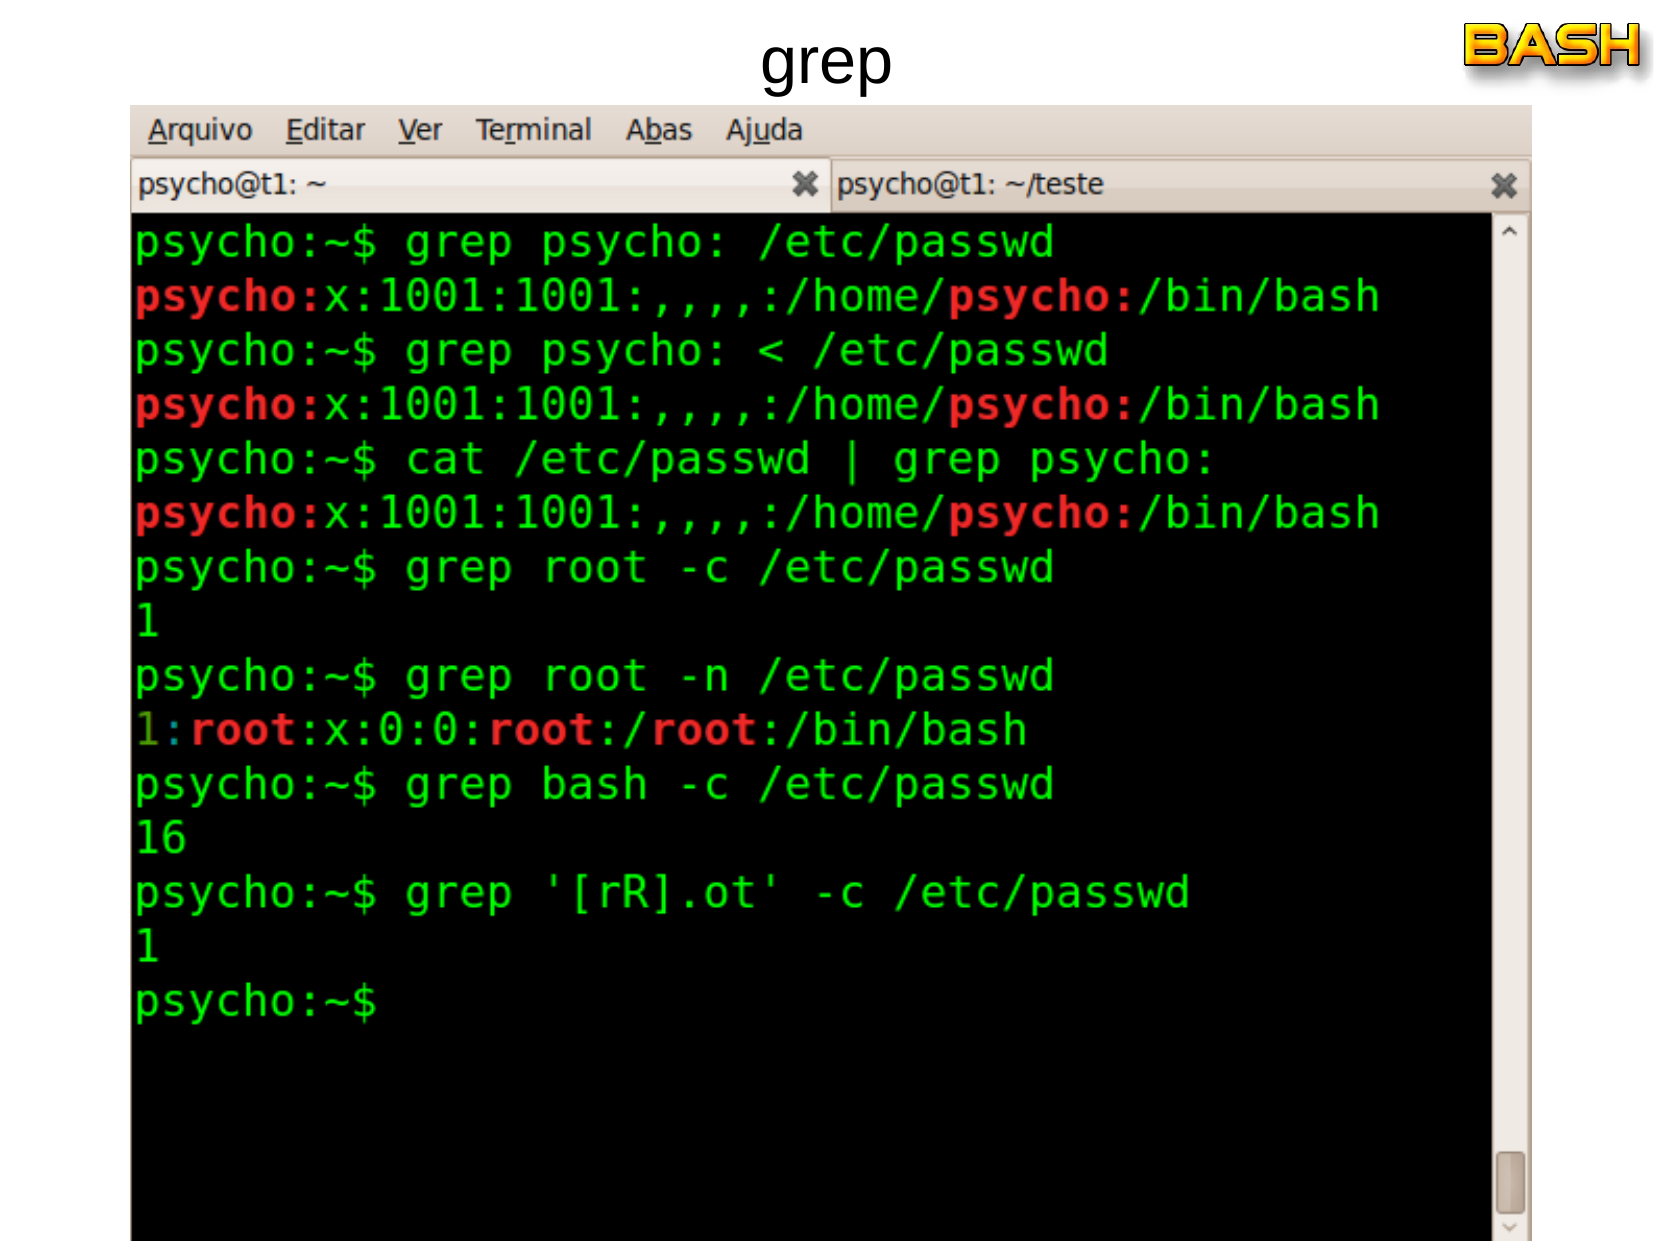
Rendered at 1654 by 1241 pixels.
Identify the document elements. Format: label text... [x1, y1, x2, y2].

title grep [82, 22, 1571, 98]
picture [130, 105, 1532, 1241]
picture [1450, 0, 1654, 96]
